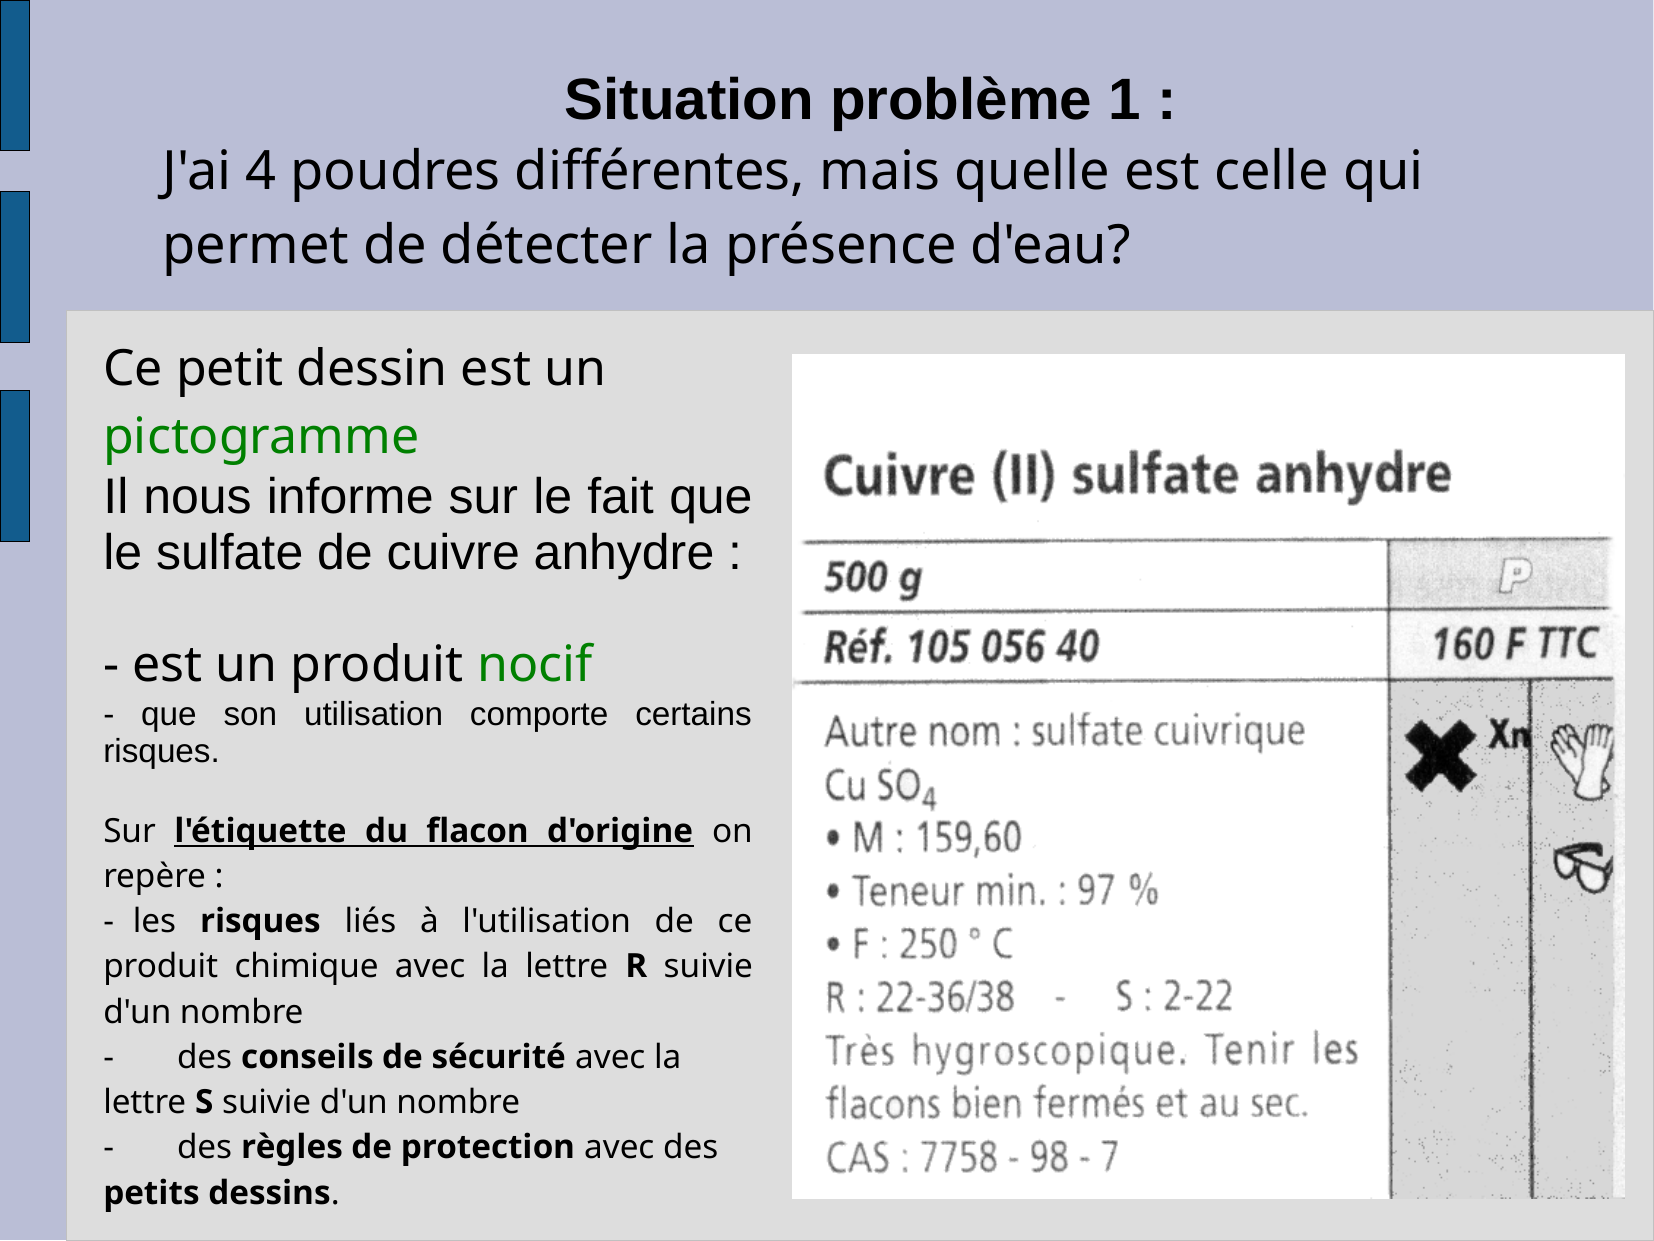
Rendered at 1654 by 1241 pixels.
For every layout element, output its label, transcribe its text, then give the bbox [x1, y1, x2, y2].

text_box - est un produit nocif - que son utilisation comporte certains risques. Sur l'étiquette du flacon d'origine on repère : - les risques liés à l'utilisation de ce produit chimique avec la lettre R suivie d'un nombre - des conseils de sécurité avec la lettre S suivie d'un nombre - des règles de protection avec des petits dessins. [88, 620, 768, 1235]
picture [792, 354, 1625, 1199]
text_box Situation problème 1 : J'ai 4 poudres différentes, mais quelle est celle qui permet de détecter la présence d'eau? [147, 59, 1595, 292]
text_box Ce petit dessin est un pictogramme Il nous informe sur le fait que le sulfate de cuivre anhydre : [88, 324, 768, 591]
